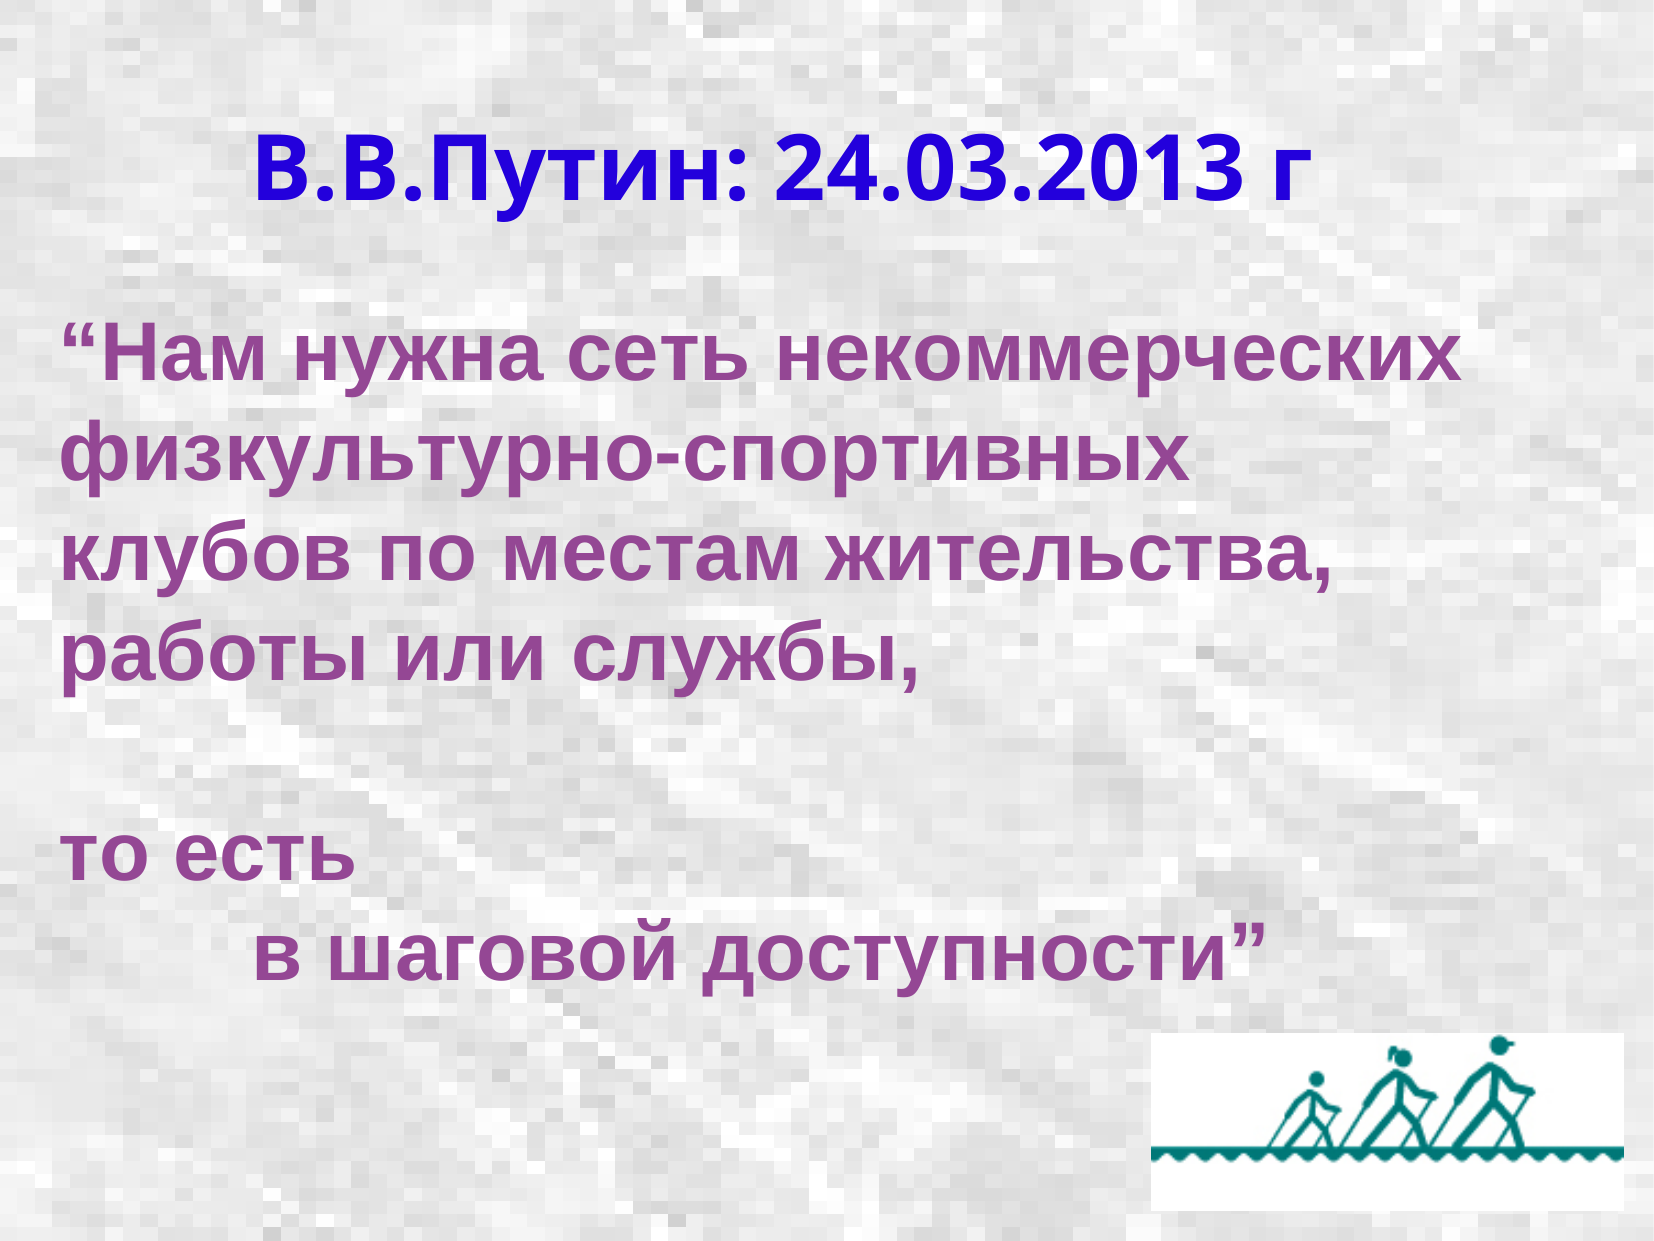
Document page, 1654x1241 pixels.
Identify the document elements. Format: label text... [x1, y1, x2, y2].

picture [1151, 1033, 1624, 1211]
text_box В.В.Путин: 24.03.2013 г [177, 108, 1388, 220]
subtitle “Нам нужна сеть некоммерческих физкультурно-спортивных клубов по местам жительства, работы или службы, то есть в шаговой доступности” [59, 132, 1565, 1063]
